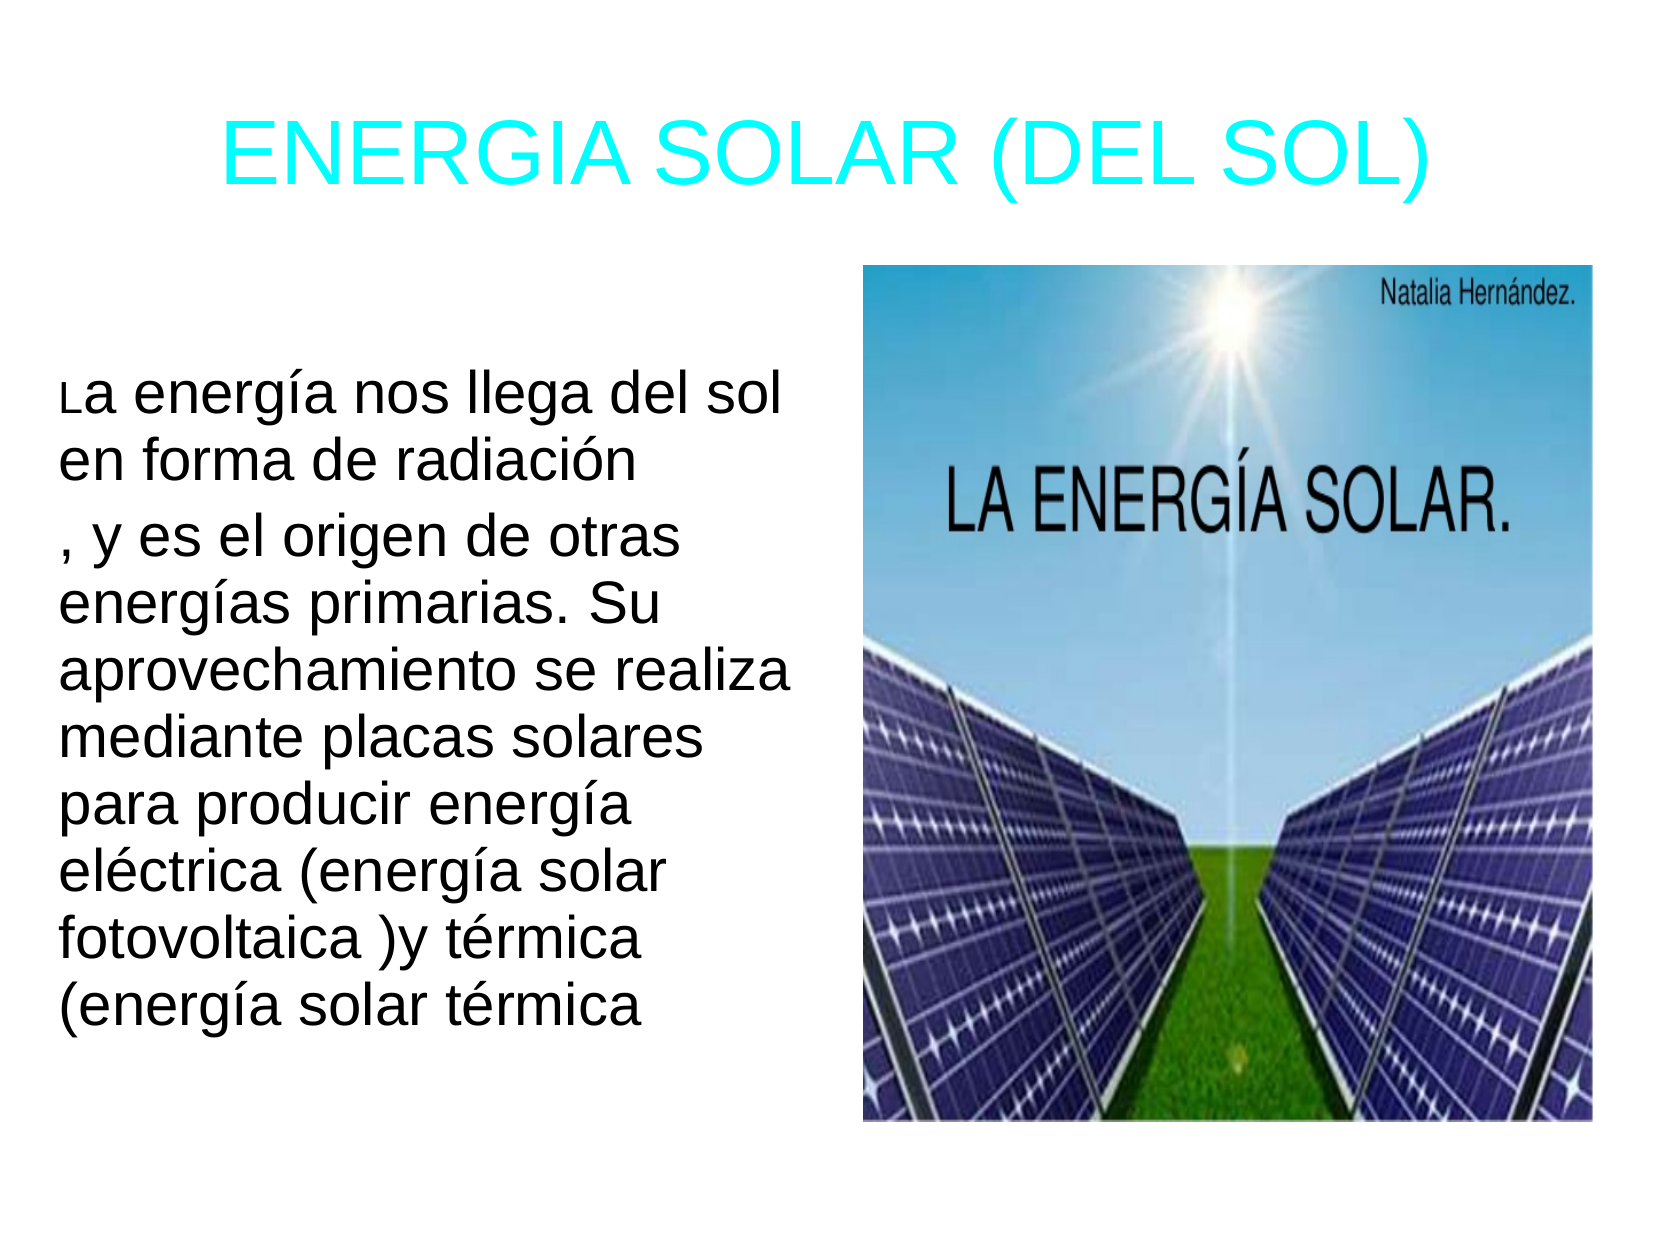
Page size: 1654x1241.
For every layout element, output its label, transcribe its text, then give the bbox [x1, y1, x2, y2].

picture [863, 265, 1595, 1123]
title ENERGIA SOLAR (DEL SOL) [82, 49, 1571, 257]
list La energía nos llega del sol en forma de radiación , y es el origen de otras energías primarias. Su aprovechamiento se realiza mediante placas solares para producir energía eléctrica (energía solar fotovoltaica )y térmica (energía solar térmica [59, 206, 798, 1055]
